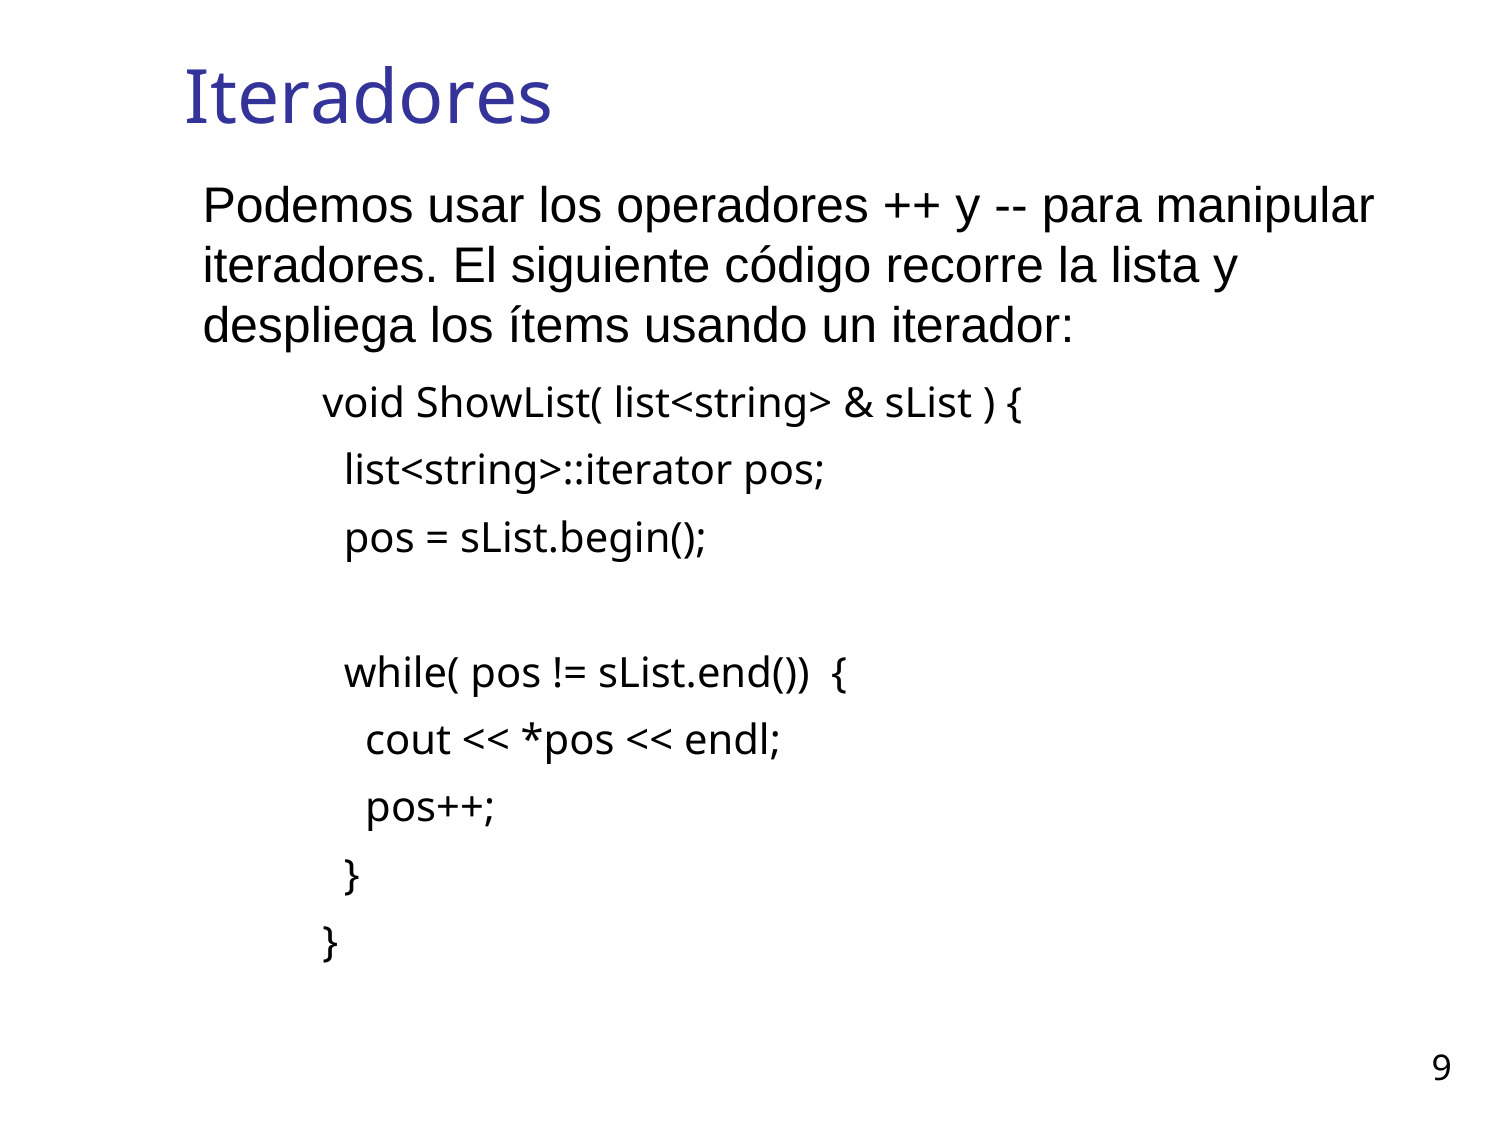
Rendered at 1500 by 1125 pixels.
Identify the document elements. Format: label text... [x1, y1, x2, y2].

text_box Podemos usar los operadores ++ y -- para manipular iteradores. El siguiente código recorre la lista y despliega los ítems usando un iterador: [169, 165, 1408, 361]
list void ShowList( list<string> & sList )‏ { list<string>::iterator pos; pos = sList.begin(); while( pos != sList.end())‏ { cout << *pos << endl; pos++; } } [307, 365, 1445, 1035]
title Iteradores [169, 0, 1449, 154]
